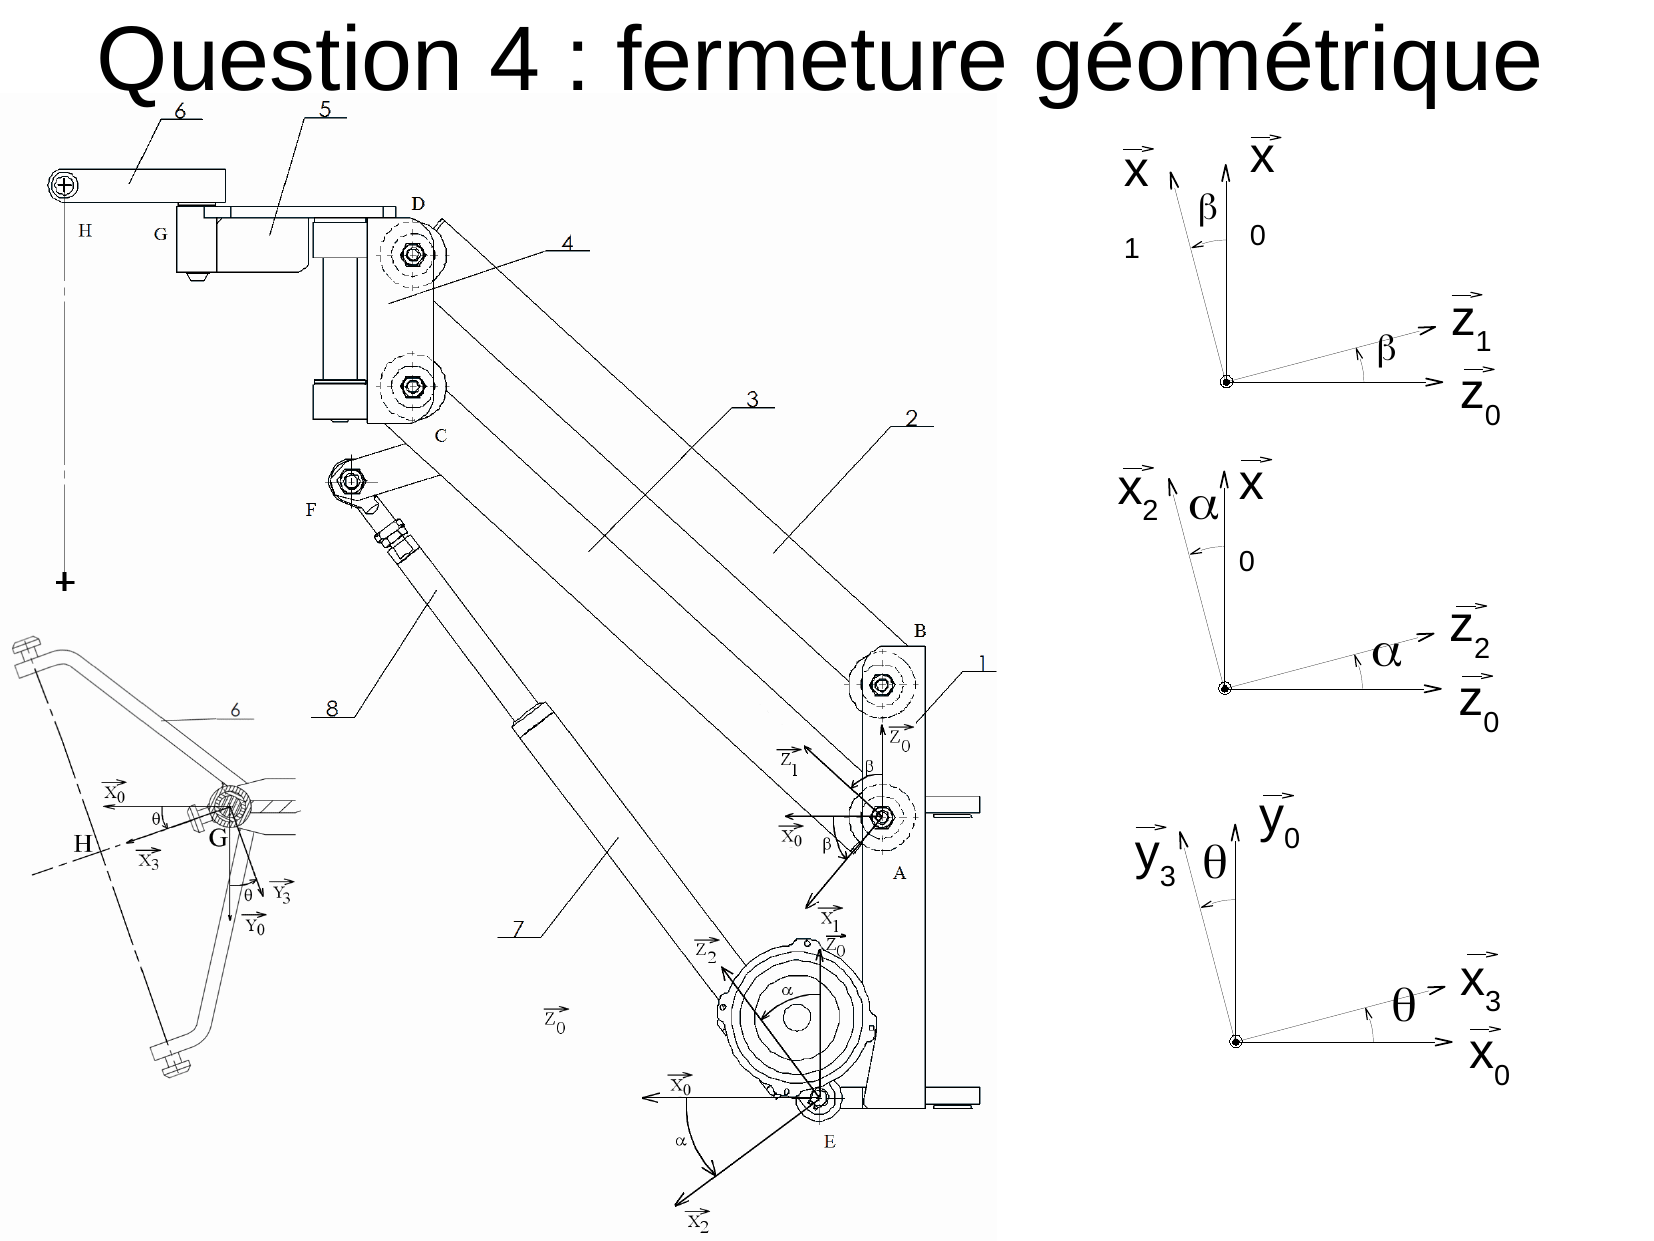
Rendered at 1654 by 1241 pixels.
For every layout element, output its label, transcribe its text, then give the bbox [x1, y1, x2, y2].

text_box z1 [1435, 282, 1530, 414]
text_box x1 [1108, 134, 1180, 273]
text_box q [1377, 979, 1428, 1071]
text_box x0 [1224, 446, 1295, 579]
title Question 4 : fermeture géométrique [76, 0, 1566, 119]
text_box z0 [1445, 356, 1538, 488]
text_box z0 [1443, 663, 1535, 795]
text_box y3 [1120, 817, 1205, 949]
text_box b [1182, 186, 1234, 278]
text_box x0 [1454, 1016, 1540, 1148]
text_box a [1356, 624, 1432, 716]
text_box x3 [1445, 942, 1532, 1074]
text_box a [1173, 477, 1224, 568]
picture [0, 93, 997, 1241]
text_box x2 [1102, 451, 1182, 583]
text_box y0 [1244, 779, 1329, 912]
text_box q [1187, 836, 1250, 928]
text_box [1232, 1038, 1240, 1046]
text_box [1223, 378, 1230, 386]
text_box b [1361, 327, 1413, 419]
text_box [1221, 685, 1229, 693]
text_box x0 [1235, 120, 1306, 252]
text_box z2 [1434, 589, 1527, 721]
